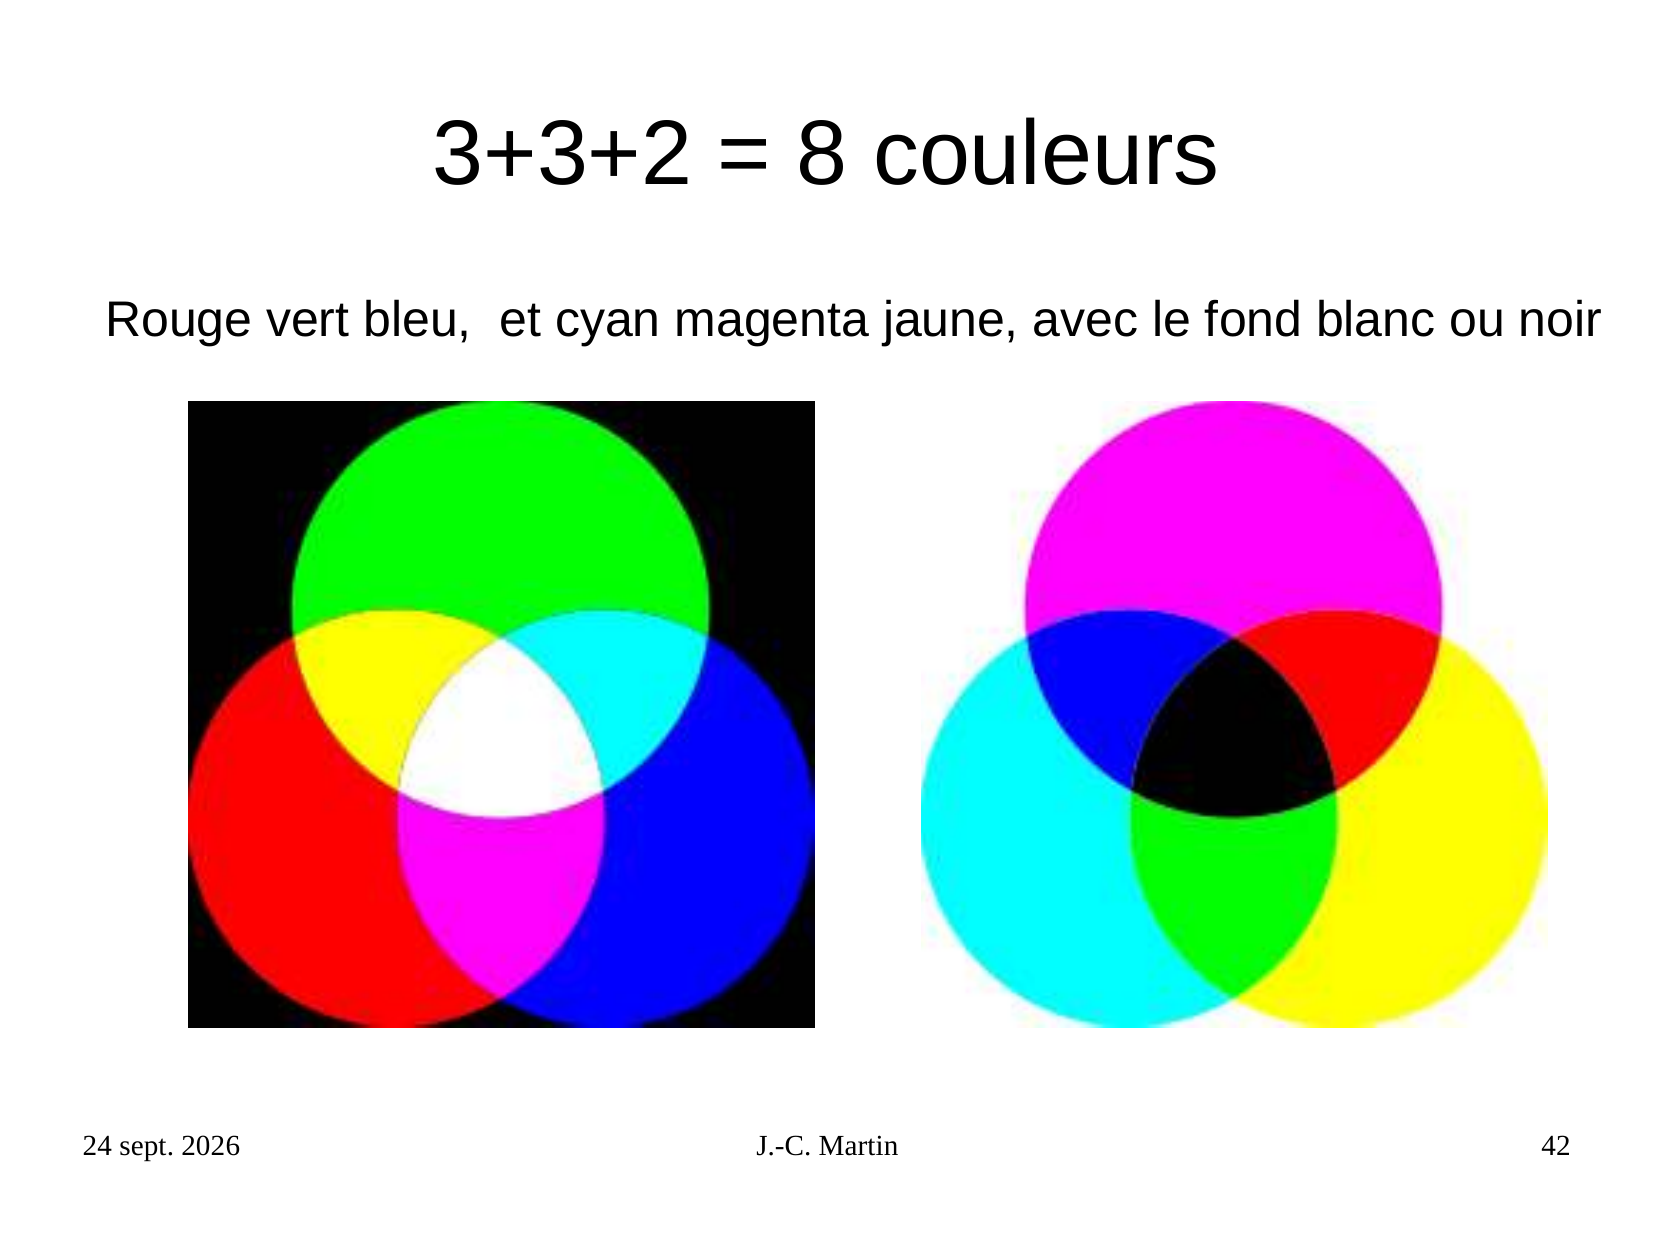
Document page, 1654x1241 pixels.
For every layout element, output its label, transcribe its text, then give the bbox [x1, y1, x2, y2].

title 3+3+2 = 8 couleurs [82, 49, 1571, 257]
picture [921, 401, 1548, 1028]
text_box Rouge vert bleu, et cyan magenta jaune, avec le fond blanc ou noir [90, 283, 1619, 355]
picture [188, 401, 815, 1028]
